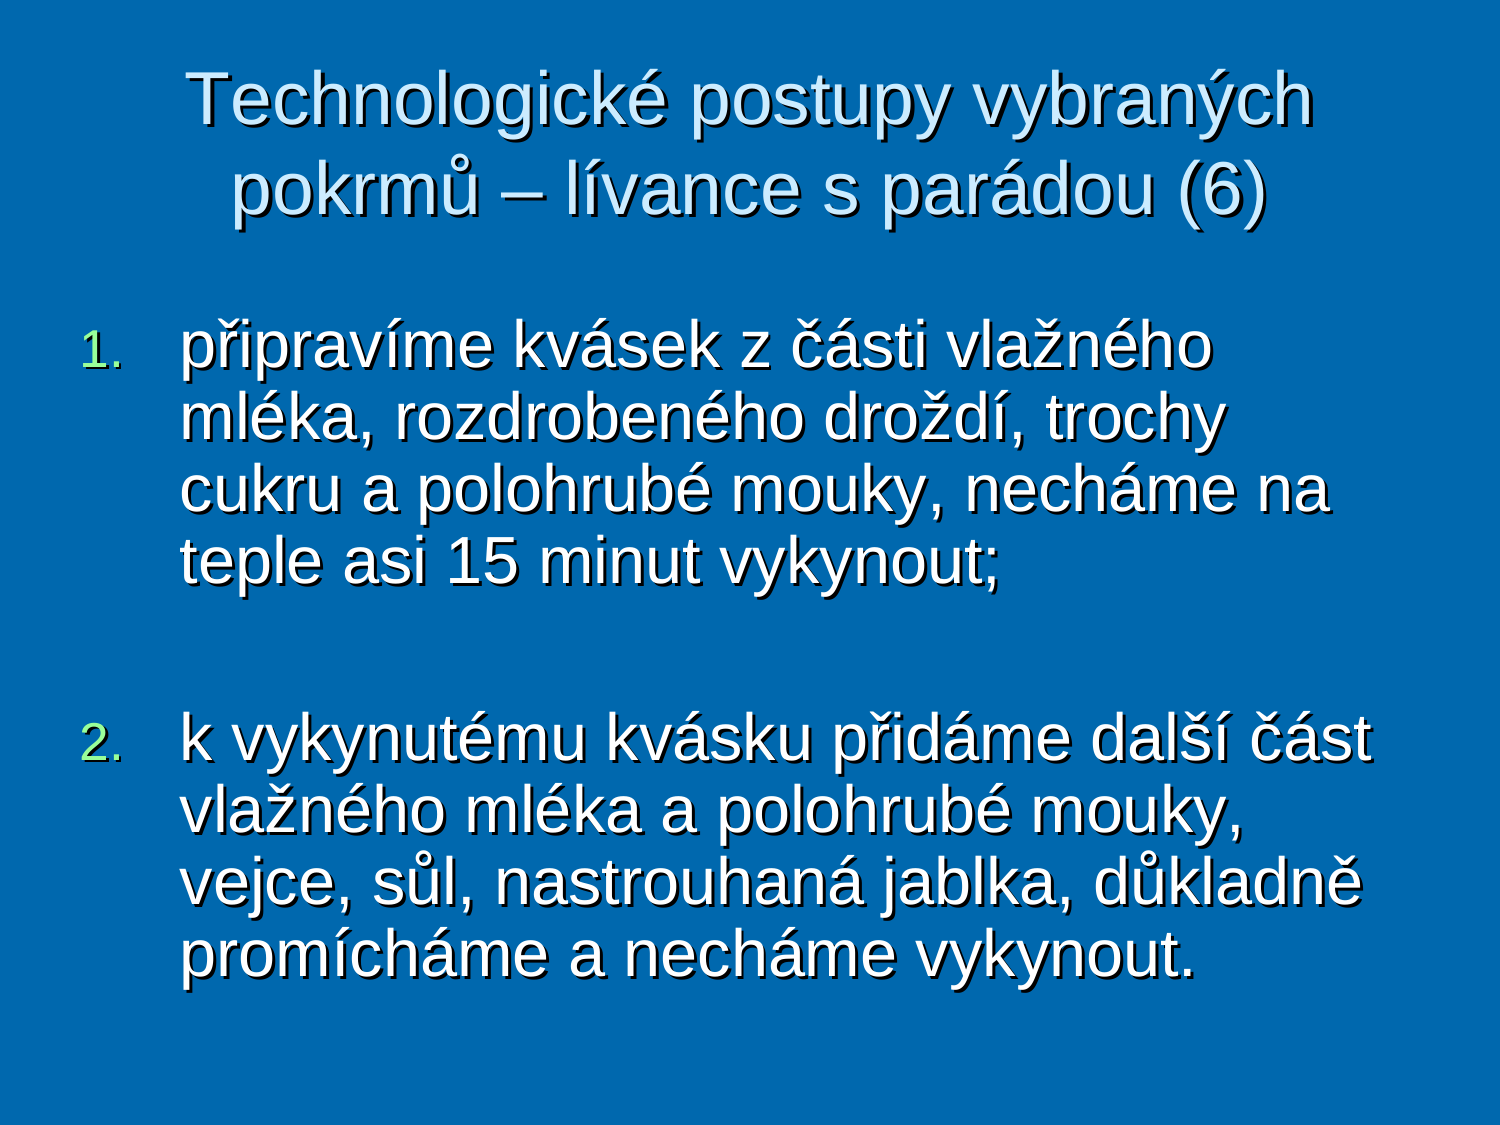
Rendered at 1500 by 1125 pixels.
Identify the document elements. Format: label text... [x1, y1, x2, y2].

title Technologické postupy vybraných pokrmů – lívance s parádou (6) [75, 41, 1426, 237]
list připravíme kvásek z části vlažného mléka, rozdrobeného droždí, trochy cukru a polohrubé mouky, necháme na teple asi 15 minut vykynout; k vykynutému kvásku přidáme další část vlažného mléka a polohrubé mouky, vejce, sůl, nastrouhaná jablka, důkladně promícháme a necháme vykynout. [64, 302, 1415, 1046]
